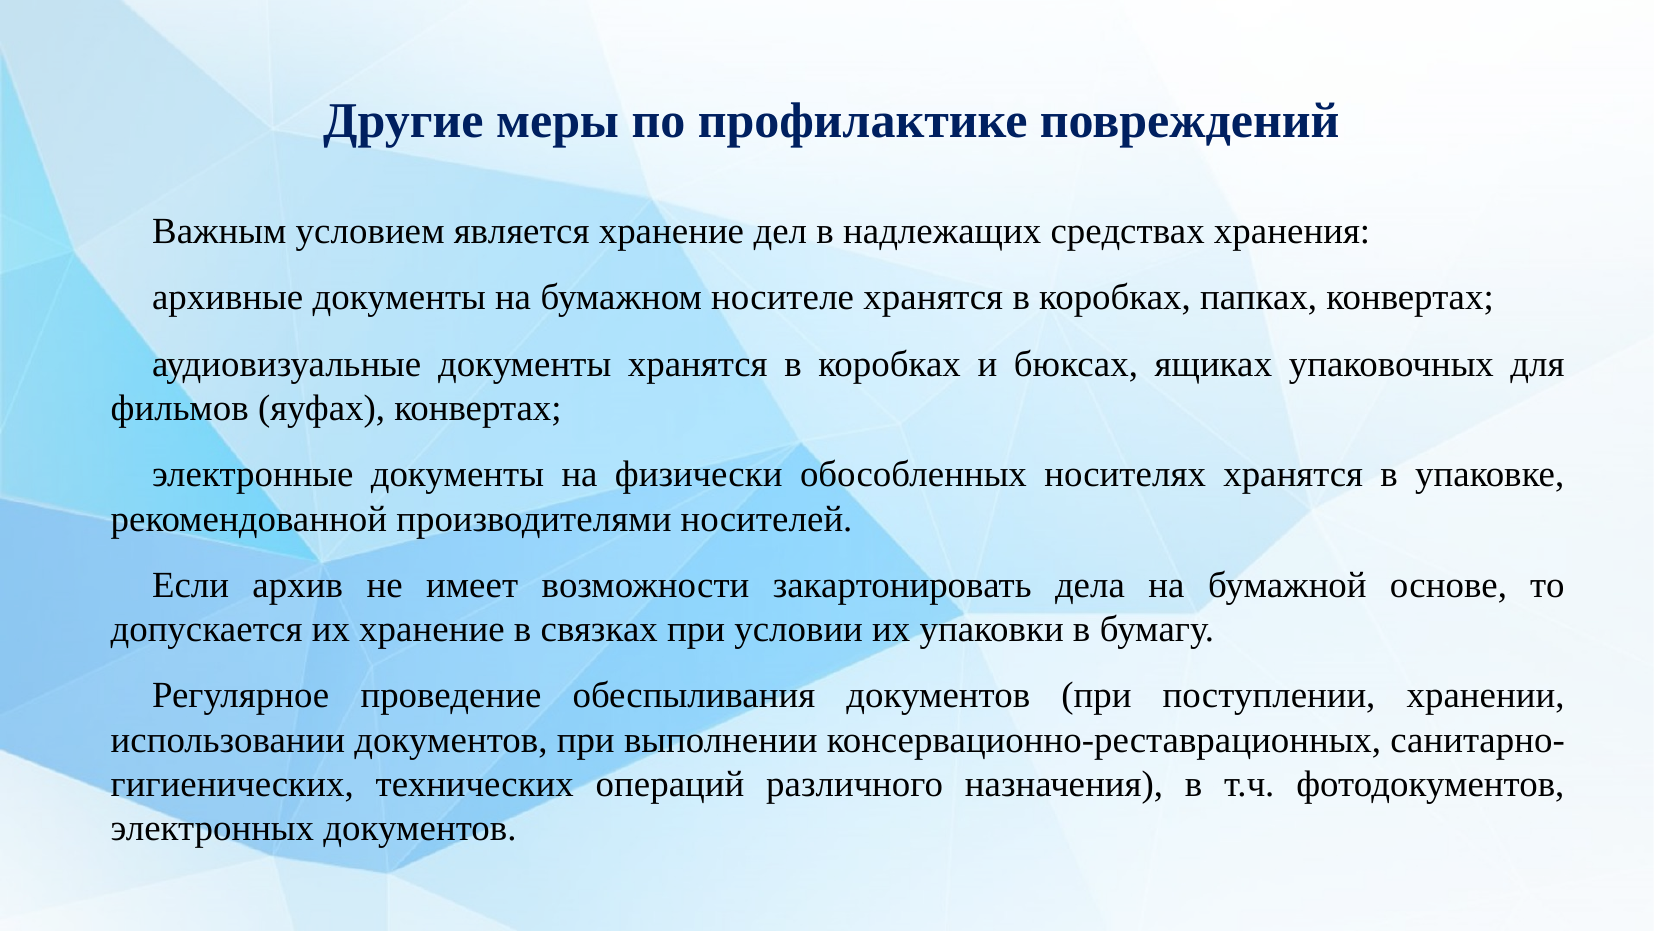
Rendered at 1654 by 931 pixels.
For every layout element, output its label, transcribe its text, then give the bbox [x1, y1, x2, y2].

title Другие меры по профилактике повреждений [59, 57, 1604, 178]
list Важным условием является хранение дел в надлежащих средствах хранения: архивные документы на бумажном носителе хранятся в коробках, папках, конвертах; аудиовизуальные документы хранятся в коробках и бюксах, ящиках упаковочных для фильмов (яуфах), конвертах; электронные документы на физически обособленных носителях хранятся в упаковке, рекомендованной производителями носителей. Если архив не имеет возможности закартонировать дела на бумажной основе, то допускается их хранение в связках при условии их упаковки в бумагу. Регулярное проведение обеспыливания документов (при поступлении, хранении, использовании документов, при выполнении консервационно-реставрационных, санитарно-гигиенических, технических операций различного назначения), в т.ч. фотодокументов, электронных документов. [88, 206, 1595, 857]
